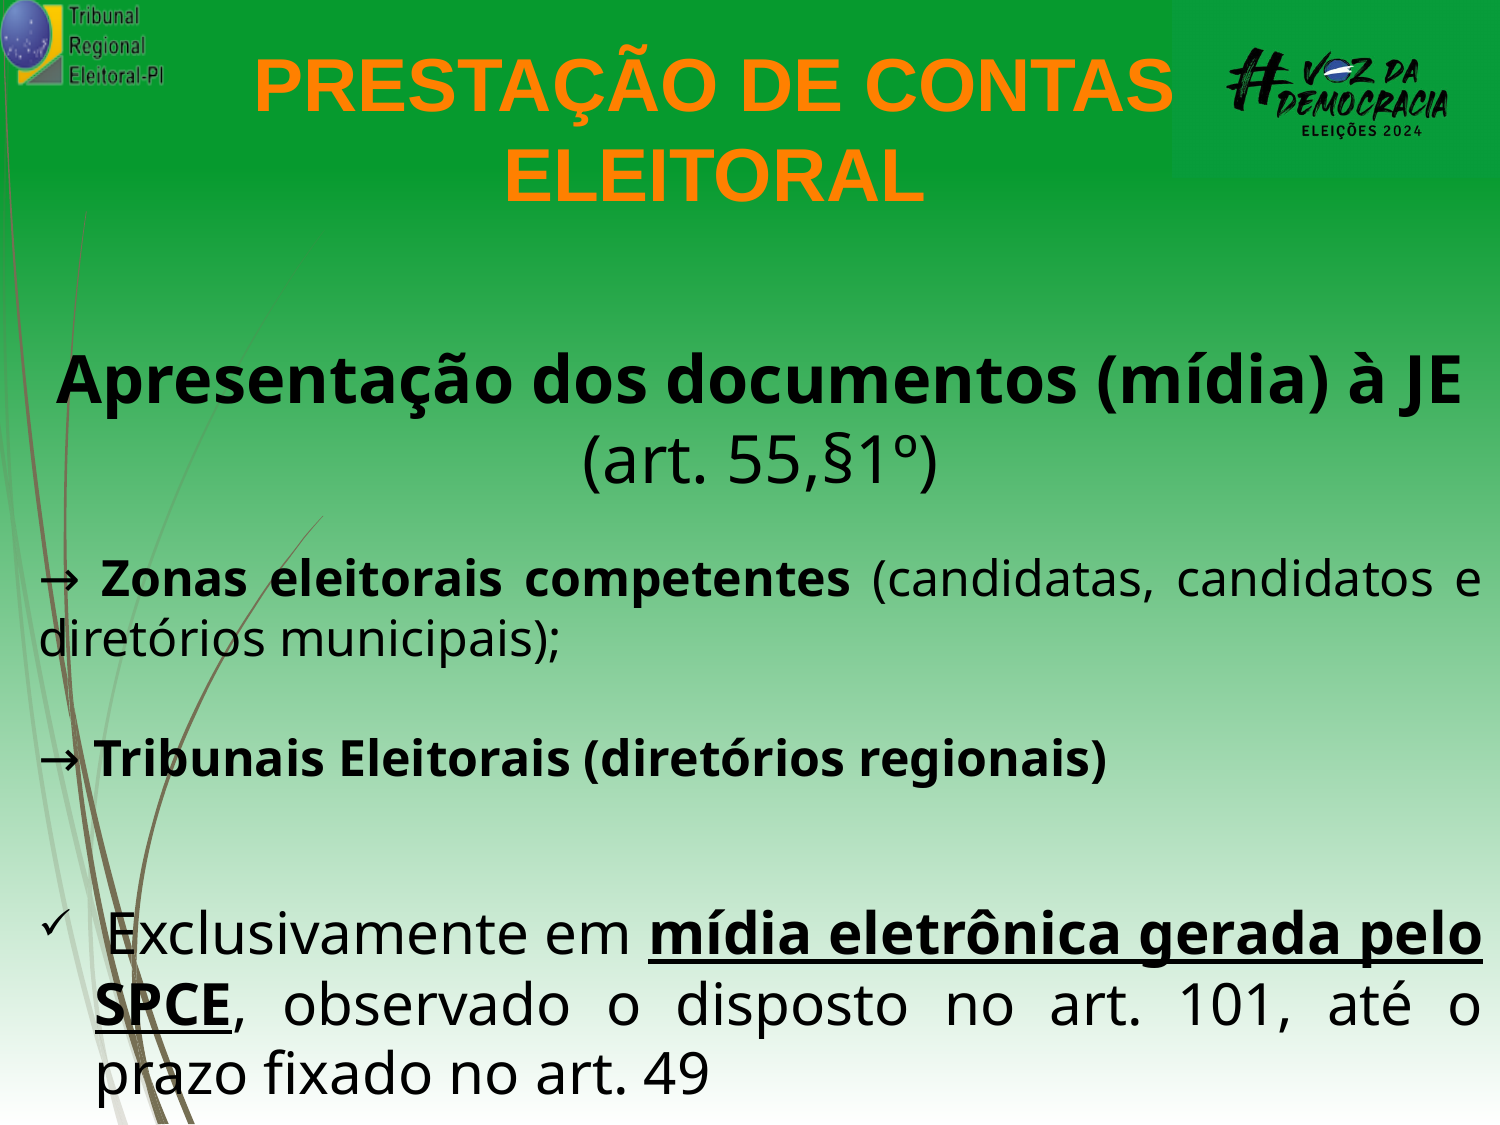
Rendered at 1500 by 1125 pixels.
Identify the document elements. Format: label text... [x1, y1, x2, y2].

text_box Apresentação dos documentos (mídia) à JE (art. 55,§1º) → Zonas eleitorais competentes (candidatas, candidatos e diretórios municipais); → Tribunais Eleitorais (diretórios regionais) Exclusivamente em mídia eletrônica gerada pelo SPCE, observado o disposto no art. 101, até o prazo fixado no art. 49 [23, 249, 1498, 1099]
picture [1172, 0, 1500, 178]
picture [0, 0, 178, 94]
text_box PRESTAÇÃO DE CONTAS ELEITORAL [0, 0, 1477, 214]
